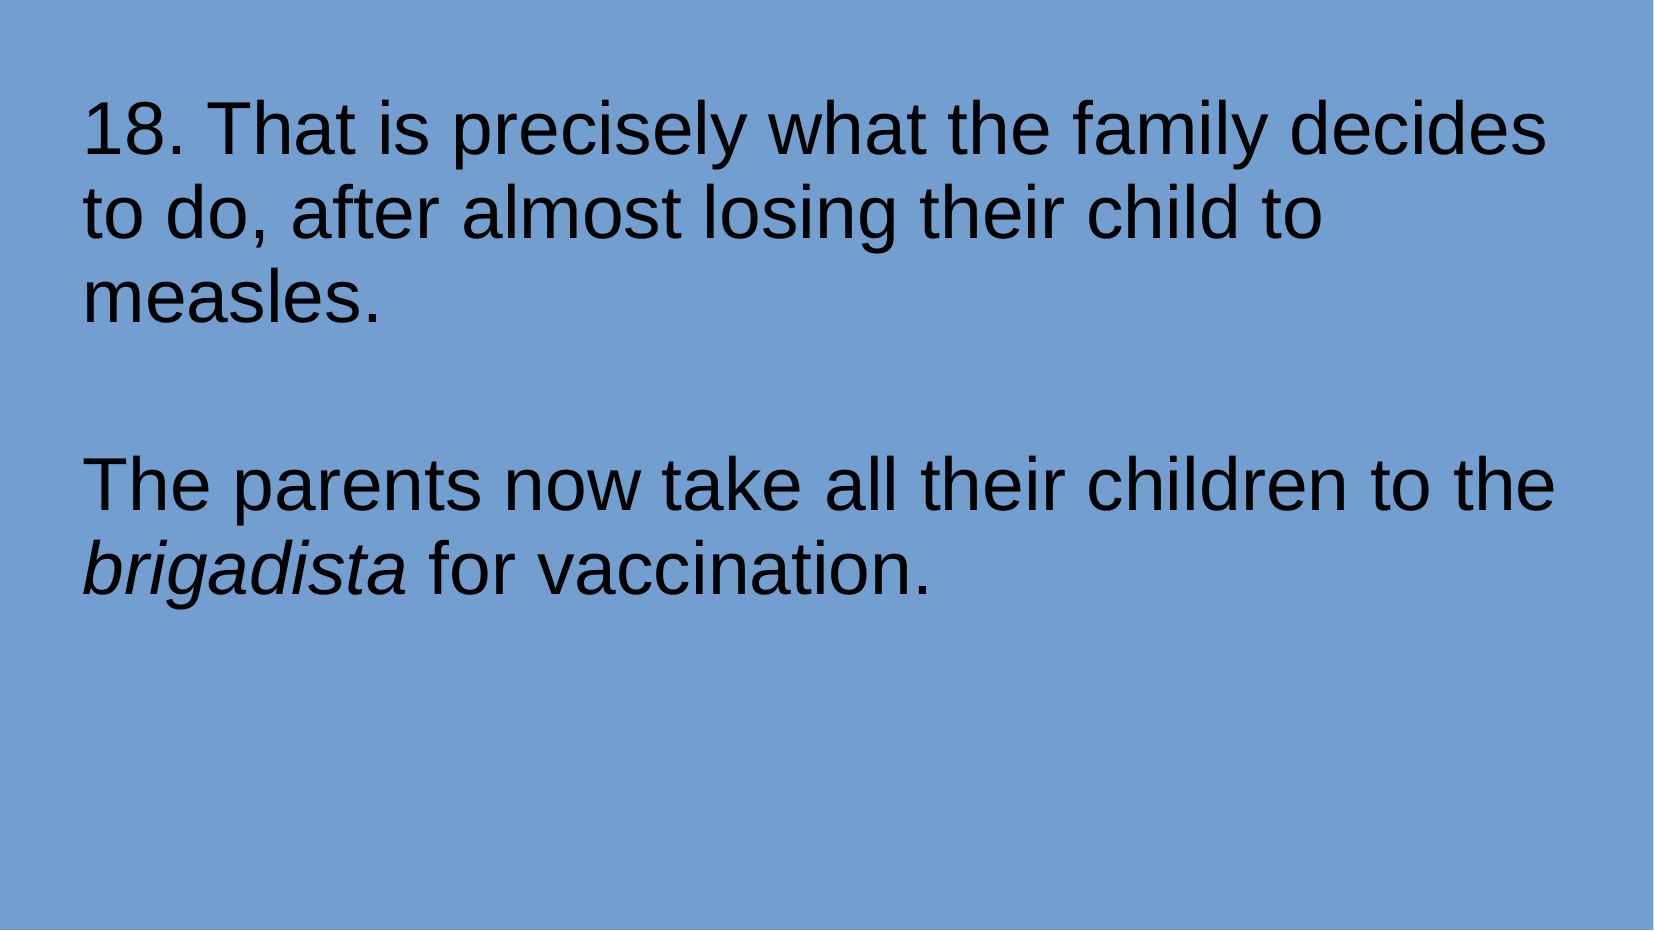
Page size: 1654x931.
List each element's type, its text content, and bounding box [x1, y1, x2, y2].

list 18. That is precisely what the family decides to do, after almost losing their child to measles. The parents now take all their children to the brigadista for vaccination. [82, 86, 1571, 863]
